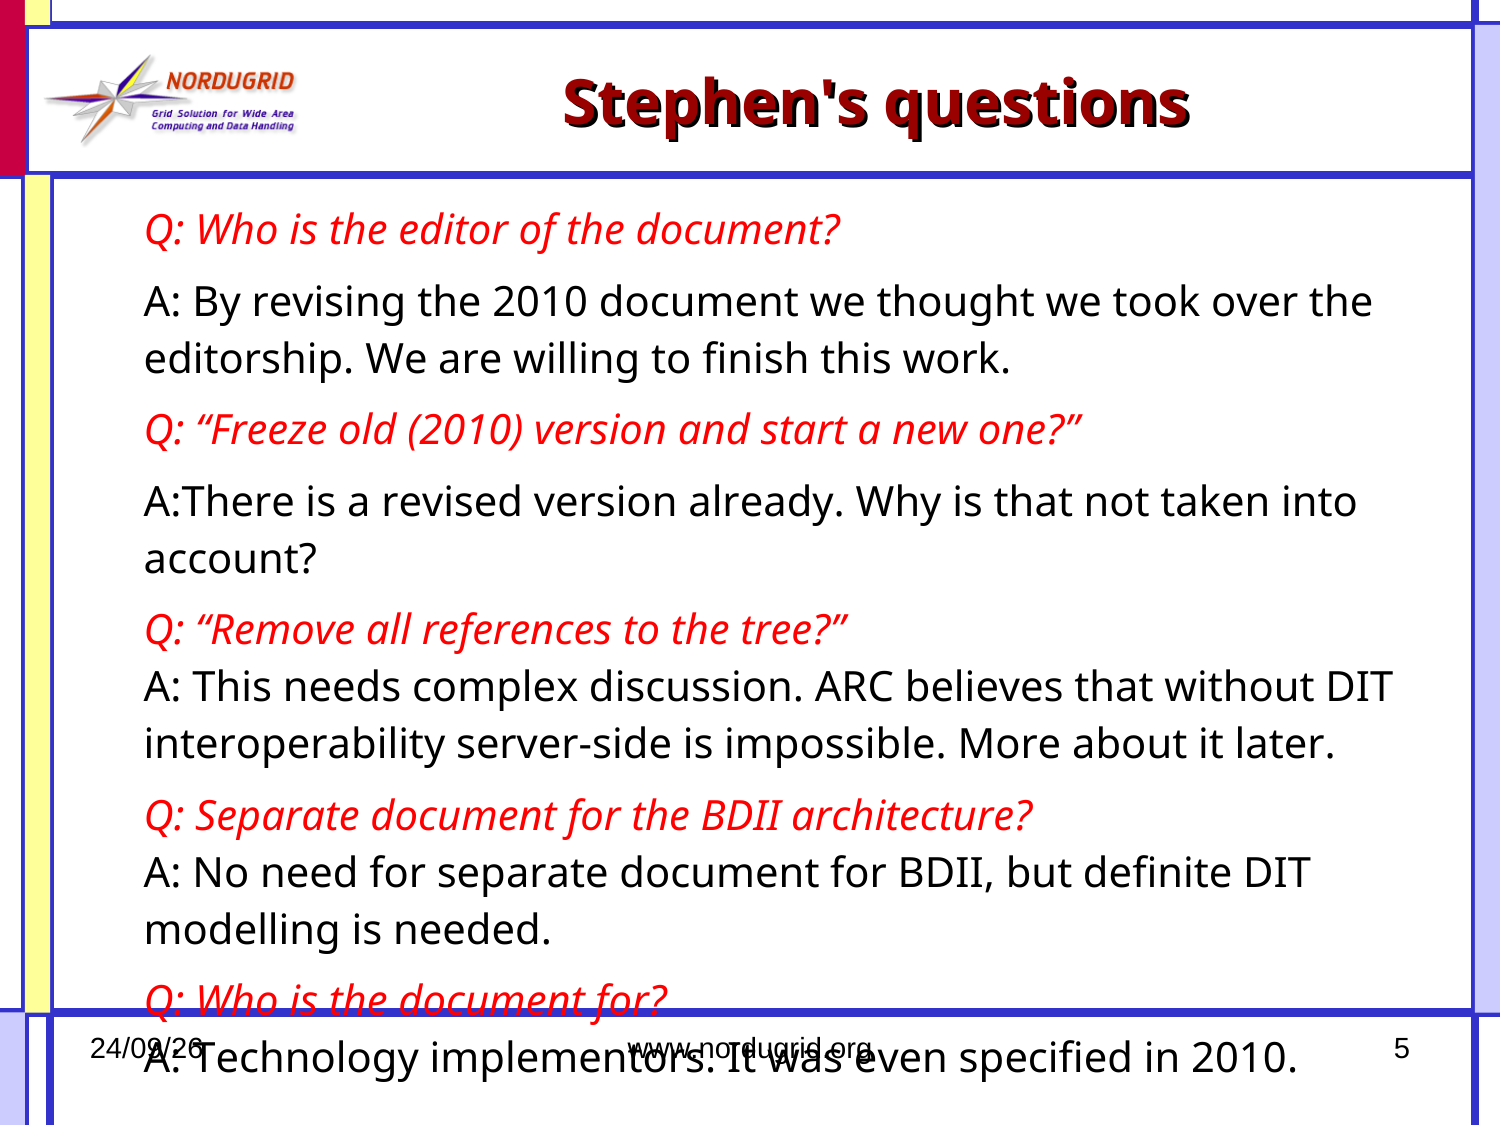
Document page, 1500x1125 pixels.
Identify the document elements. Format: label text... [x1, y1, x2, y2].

picture [40, 49, 301, 148]
list Q: Who is the editor of the document? A: By revising the 2010 document we thought we took over the editorship. We are willing to finish this work. Q: “Freeze old (2010) version and start a new one?” A:There is a revised version already. Why is that not taken into account? Q: “Remove all references to the tree?” A: This needs complex discussion. ARC believes that without DIT interoperability server-side is impossible. More about it later. Q: Separate document for the BDII architecture? A: No need for separate document for BDII, but definite DIT modelling is needed. Q: Who is the document for? A: Technology implementors. It was even specified in 2010. [87, 200, 1426, 1015]
title Stephen's questions [324, 17, 1428, 183]
